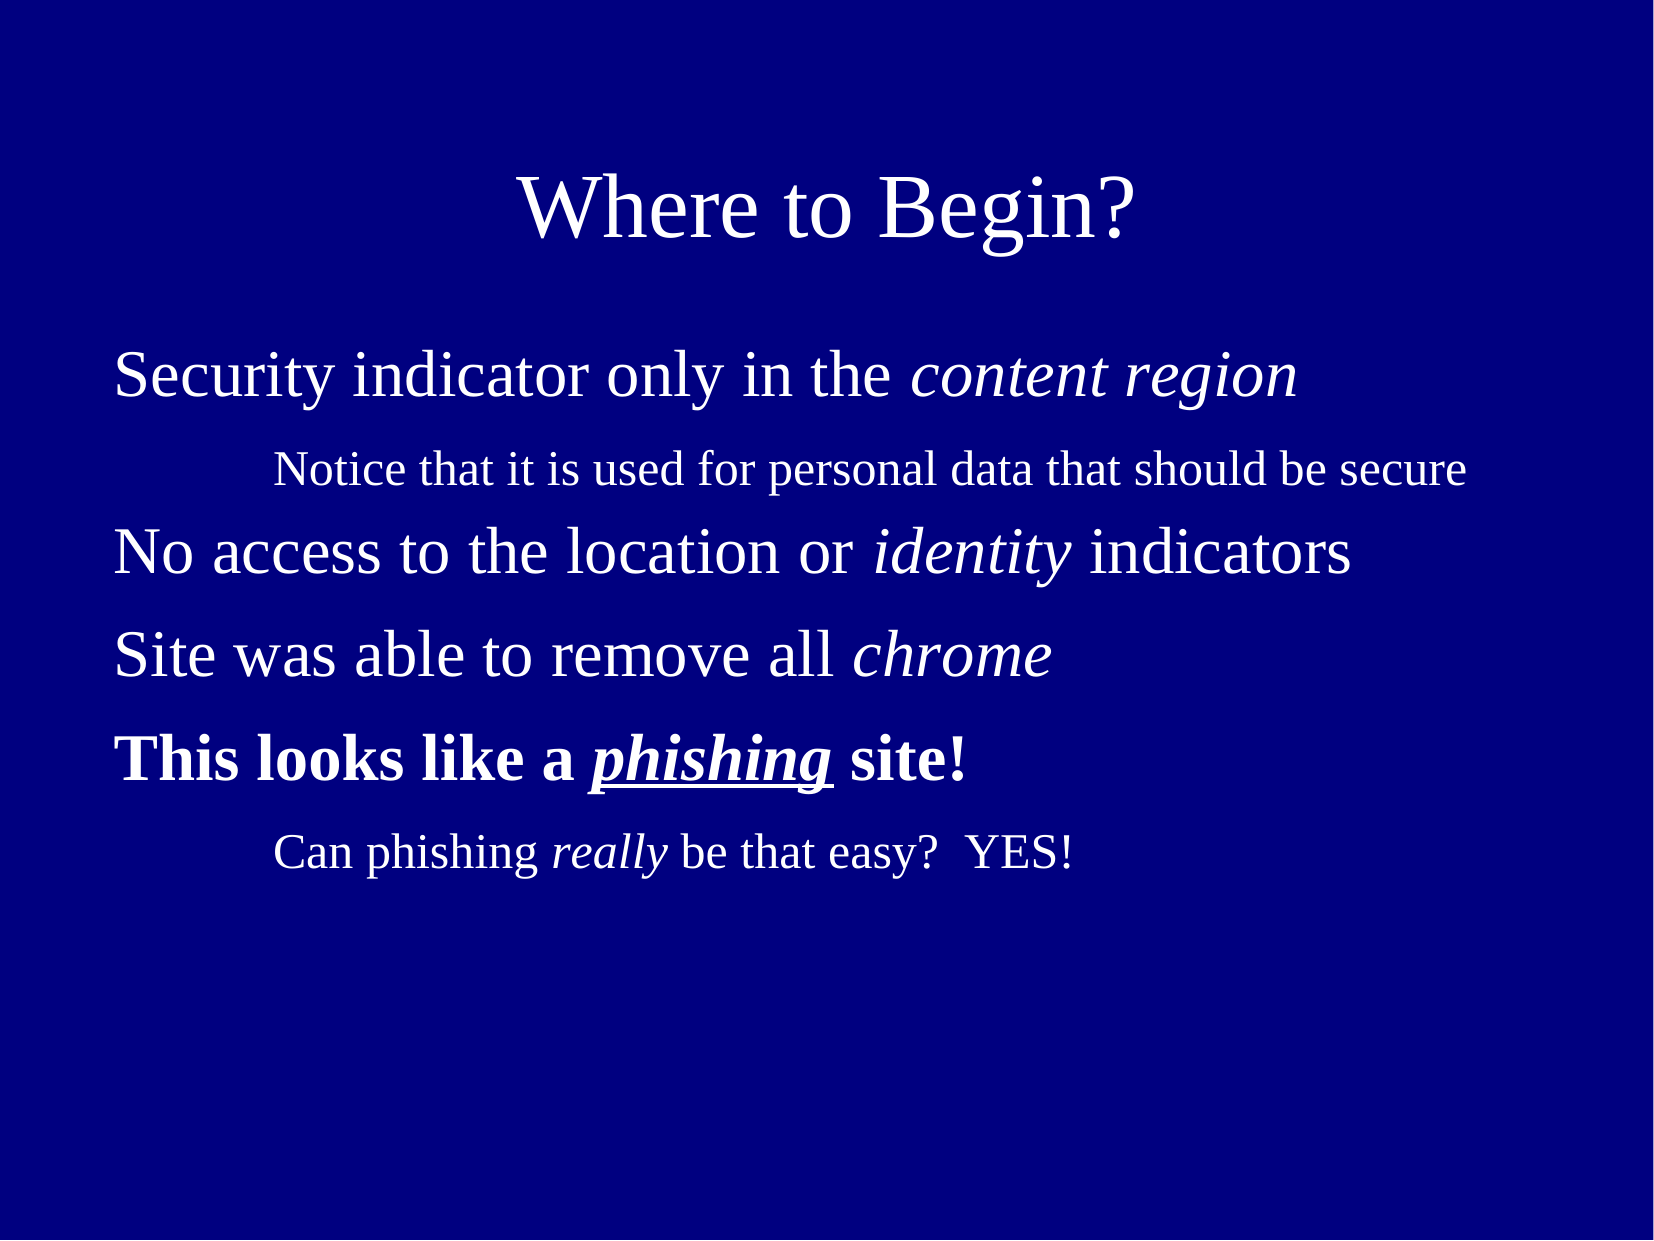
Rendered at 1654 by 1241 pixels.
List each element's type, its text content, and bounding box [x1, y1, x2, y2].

title Where to Begin? [121, 102, 1534, 311]
list Security indicator only in the content region Notice that it is used for personal data that should be secure No access to the location or identity indicators Site was able to remove all chrome This looks like a phishing site! Can phishing really be that easy? YES! [96, 337, 1569, 1075]
